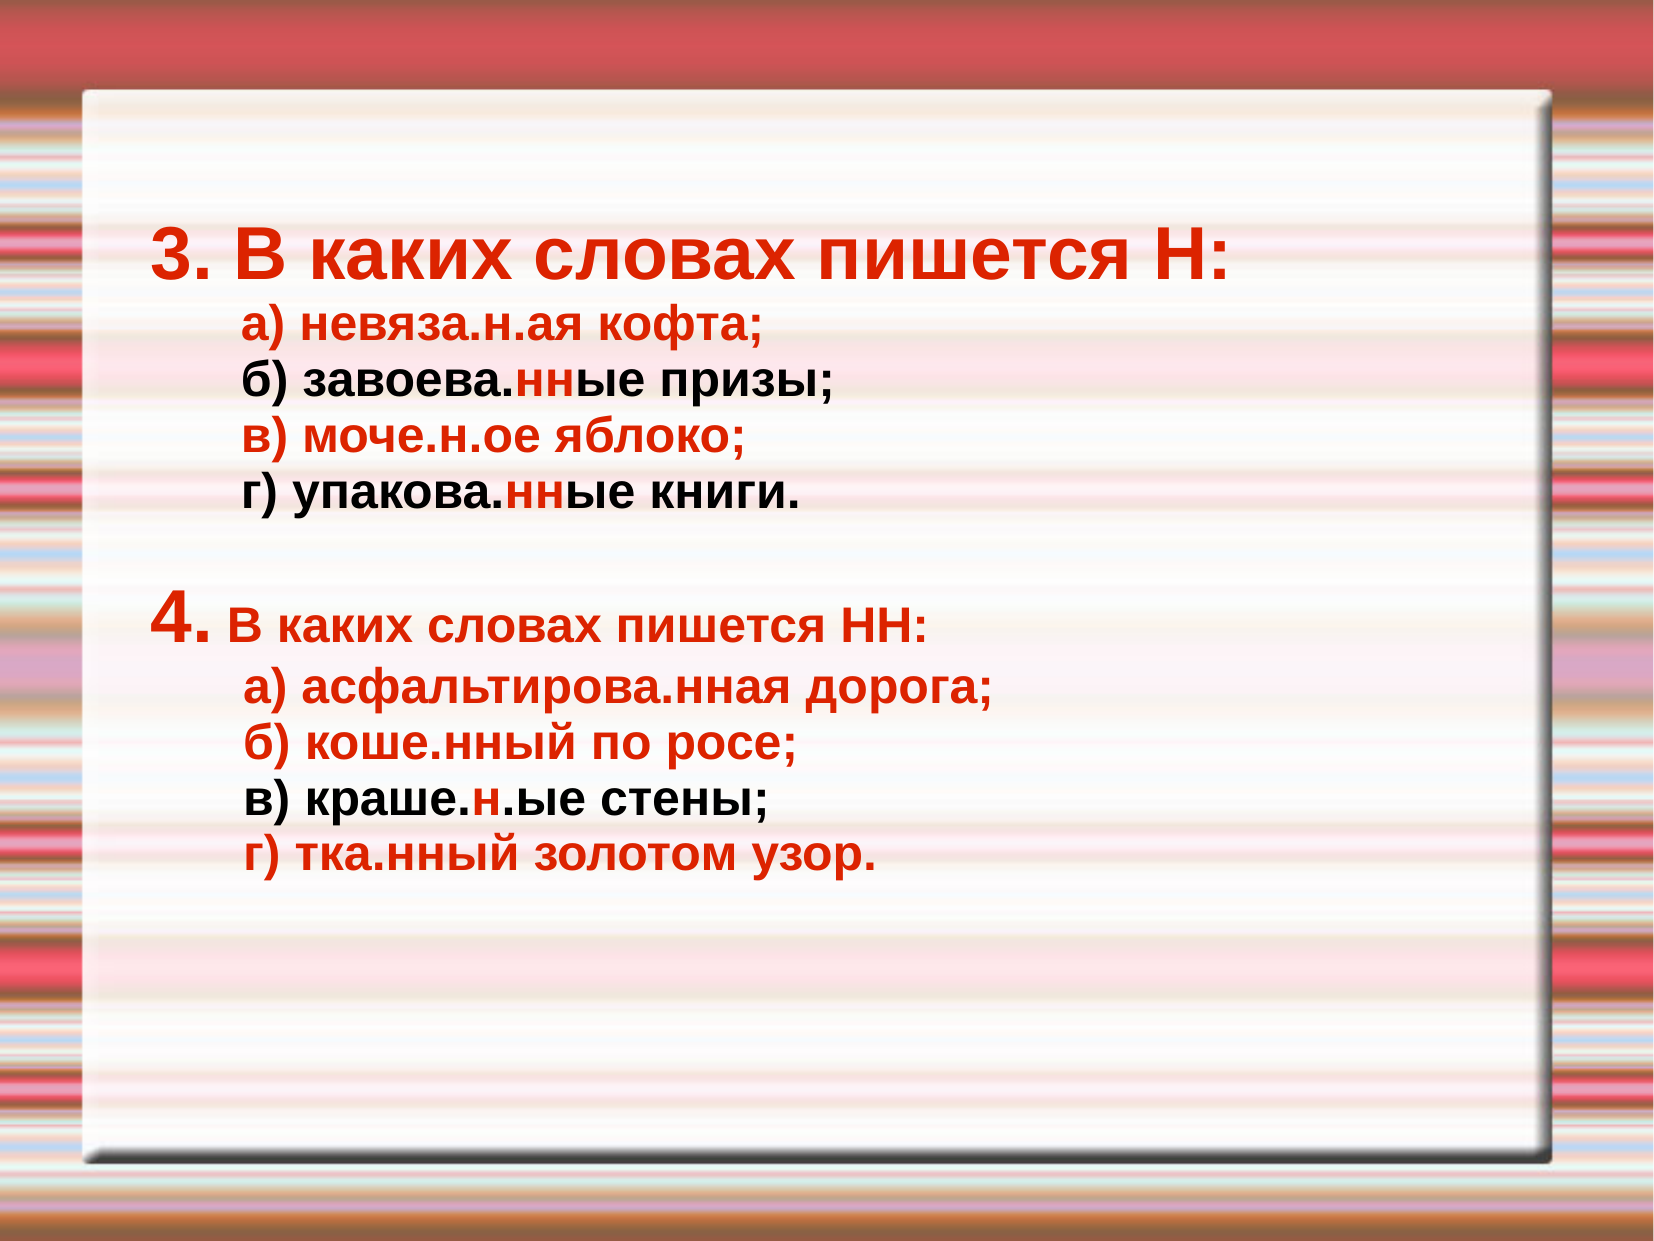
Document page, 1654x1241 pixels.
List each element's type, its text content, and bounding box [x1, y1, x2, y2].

picture [0, 0, 1654, 1241]
text_box 3. В каких словах пишется Н: а) невяза.н.ая кофта; б) завоева.нные призы; в) моче.н.ое яблоко; г) упакова.нные книги. 4. В каких словах пишется НН: а) асфальтирова.нная дорога; б) коше.нный по росе; в) краше.н.ые стены; г) тка.нный золотом узор. [135, 204, 1261, 1060]
